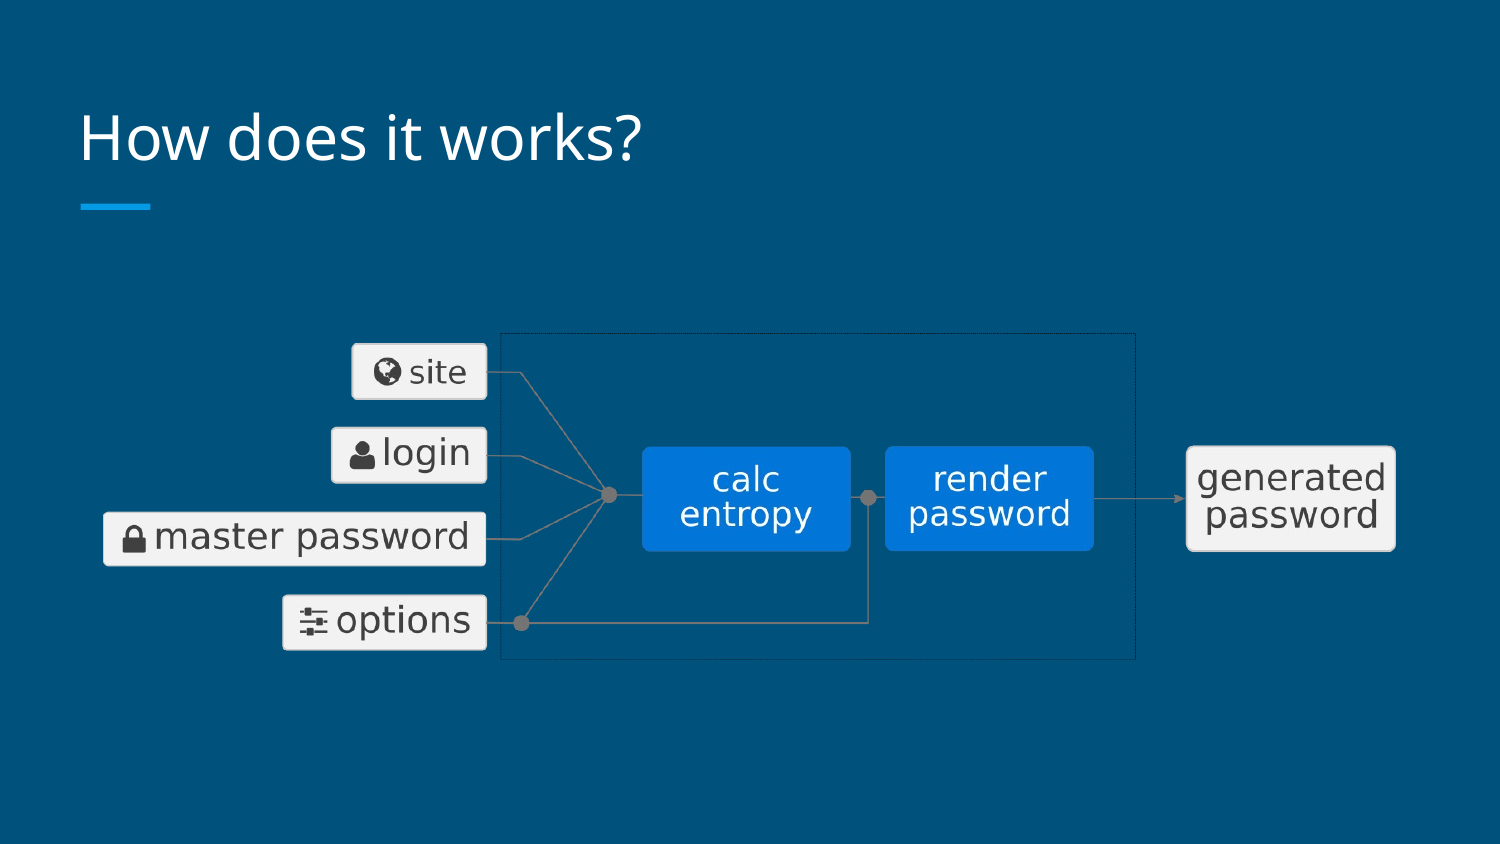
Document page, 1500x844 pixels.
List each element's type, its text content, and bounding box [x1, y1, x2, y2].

picture [643, 447, 1093, 551]
picture [509, 616, 868, 630]
picture [331, 427, 487, 483]
picture [104, 512, 486, 566]
picture [352, 344, 487, 399]
picture [283, 595, 500, 650]
picture [1186, 446, 1395, 552]
picture [602, 487, 616, 502]
picture [1175, 496, 1182, 502]
title How does it works? [63, 75, 1437, 188]
